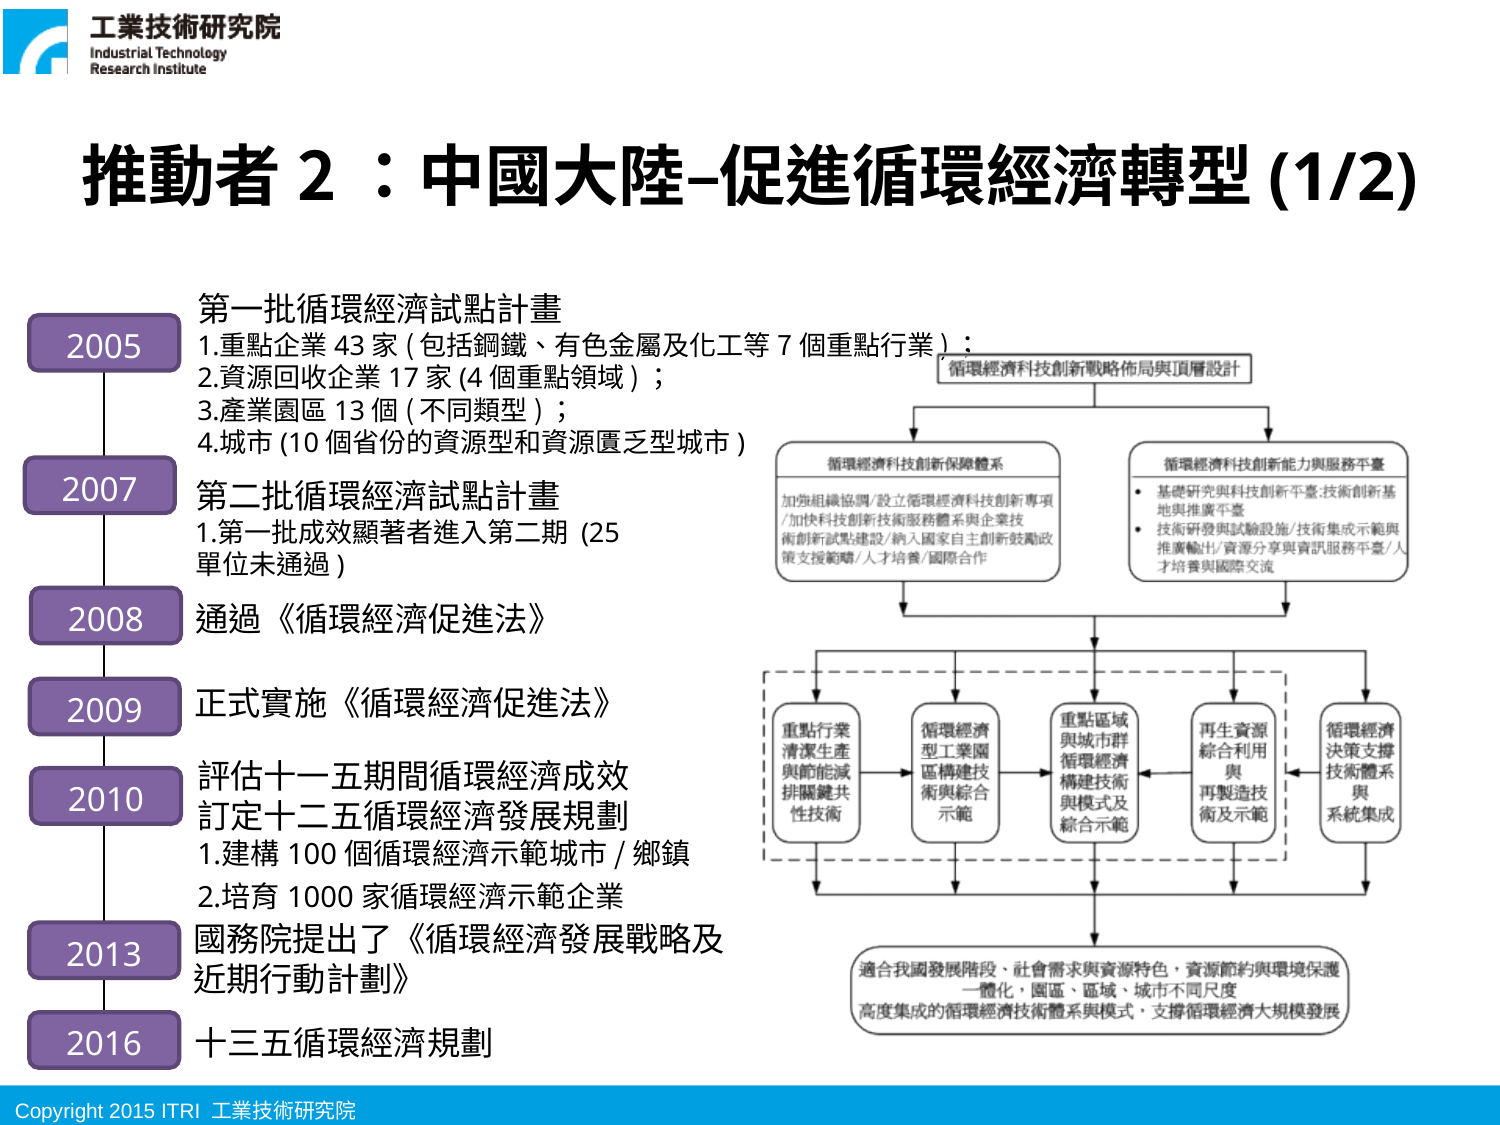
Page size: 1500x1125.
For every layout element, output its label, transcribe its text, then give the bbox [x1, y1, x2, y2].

picture [19, 9, 280, 74]
text_box 國務院提出了《循環經濟發展戰略及近期行動計劃》 [178, 910, 750, 1006]
text_box 2009 [29, 678, 179, 735]
text_box 評估十一五期間循環經濟成效 訂定十二五循環經濟發展規劃 建構100個循環經濟示範城市/鄉鎮 培育1000家循環經濟示範企業 [182, 747, 707, 910]
text_box 十三五循環經濟規劃 [179, 1014, 930, 1071]
text_box 第一批循環經濟試點計畫 重點企業43家(包括鋼鐵、有色金屬及化工等7個重點行業)； 資源回收企業17家(4個重點領域)； 產業園區13個(不同類型)； 城市(10個省份的資源型和資源匱乏型城市) [182, 280, 1089, 466]
text_box 2008 [31, 587, 180, 644]
text_box 2007 [24, 457, 175, 514]
text_box 2010 [31, 767, 182, 824]
picture [750, 343, 1415, 1043]
text_box 2005 [29, 315, 180, 371]
text_box 第二批循環經濟試點計畫 第一批成效顯著者進入第二期 (25單位未通過) [180, 467, 650, 588]
text_box 通過《循環經濟促進法》 [180, 590, 577, 646]
title 推動者2：中國大陸–促進循環經濟轉型(1/2) [0, 101, 1500, 247]
text_box 2016 [29, 1012, 179, 1068]
text_box 2013 [29, 922, 178, 978]
text_box 正式實施《循環經濟促進法》 [179, 674, 642, 731]
